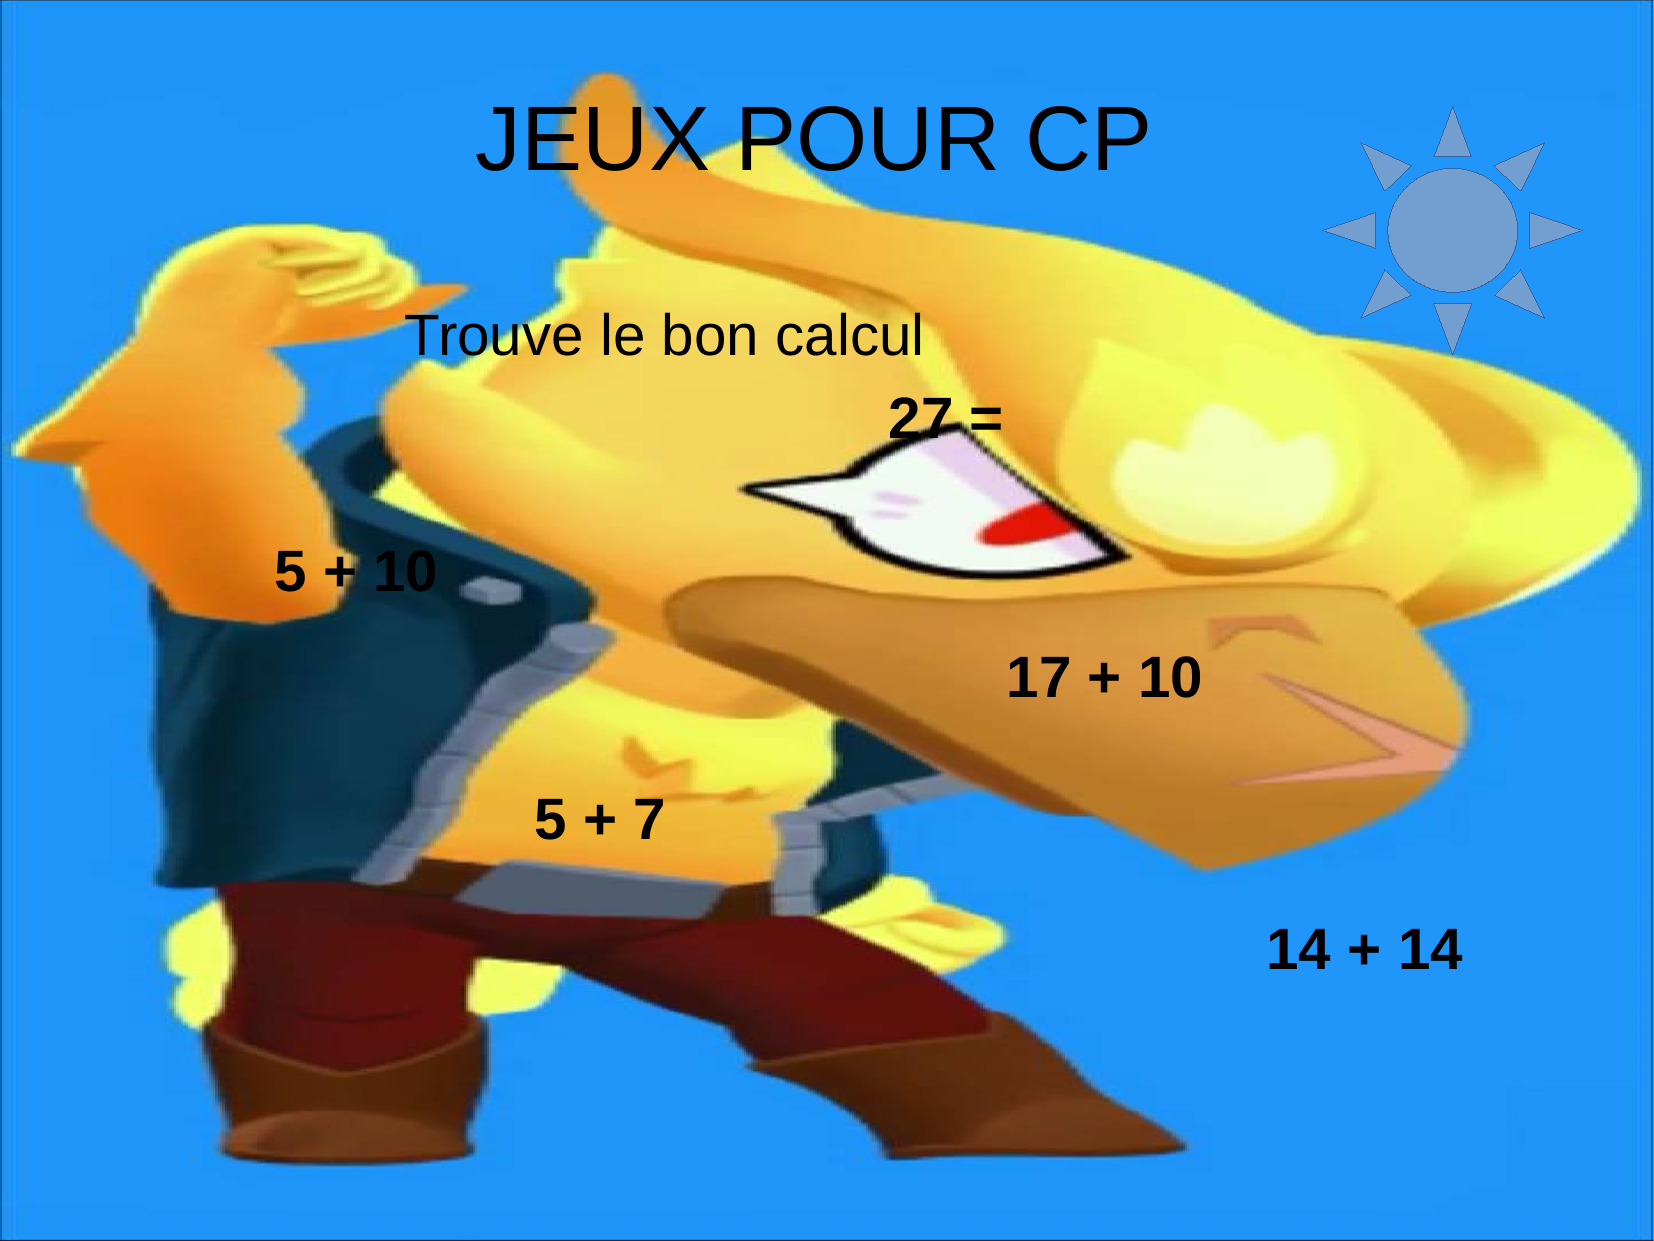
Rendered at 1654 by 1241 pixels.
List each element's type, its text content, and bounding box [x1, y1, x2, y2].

text_box 17 + 10 [992, 637, 1219, 718]
text_box [1387, 168, 1518, 293]
text_box 27 = [874, 377, 1019, 458]
text_box [708, 543, 1193, 674]
text_box [1360, 269, 1412, 319]
text_box 14 + 14 [1251, 909, 1479, 990]
title JEUX POUR CP [70, 35, 1560, 243]
text_box [1360, 142, 1412, 191]
text_box [1322, 212, 1376, 249]
text_box [1494, 142, 1545, 191]
text_box [1433, 106, 1472, 157]
text_box 5 + 10 [259, 531, 454, 612]
picture [0, 0, 1654, 1241]
text_box [1494, 269, 1545, 319]
text_box 5 + 7 [519, 779, 681, 860]
text_box Trouve le bon calcul [389, 295, 941, 376]
text_box [1529, 212, 1583, 249]
text_box [1433, 303, 1472, 355]
